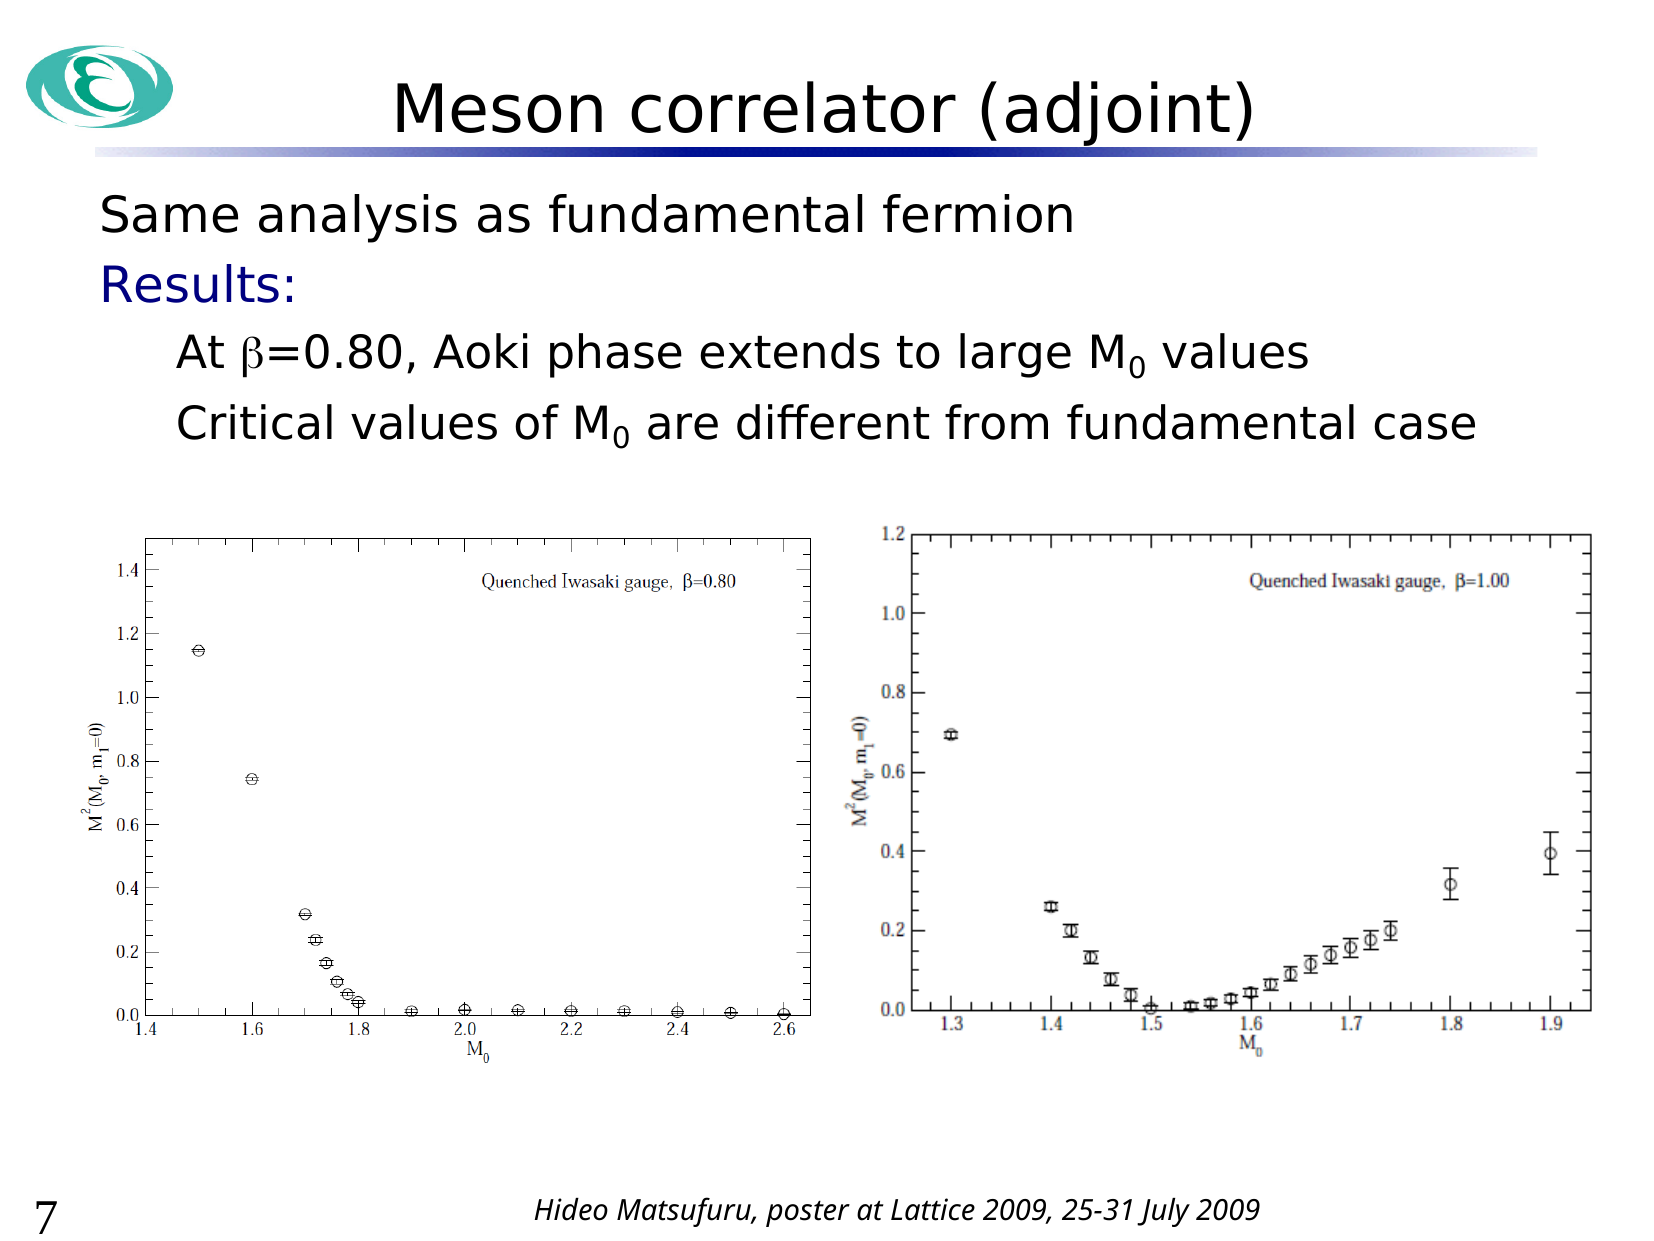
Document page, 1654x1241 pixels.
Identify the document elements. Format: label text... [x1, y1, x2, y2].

picture [20, 37, 179, 136]
picture [95, 147, 201, 157]
picture [1450, 147, 1538, 157]
picture [73, 517, 1617, 1068]
title Meson correlator (adjoint) [201, 56, 1450, 163]
list Same analysis as fundamental fermion Results: At =0.80, Aoki phase extends to large M0 values Critical values of M0 are different from fundamental case [81, 186, 1534, 460]
